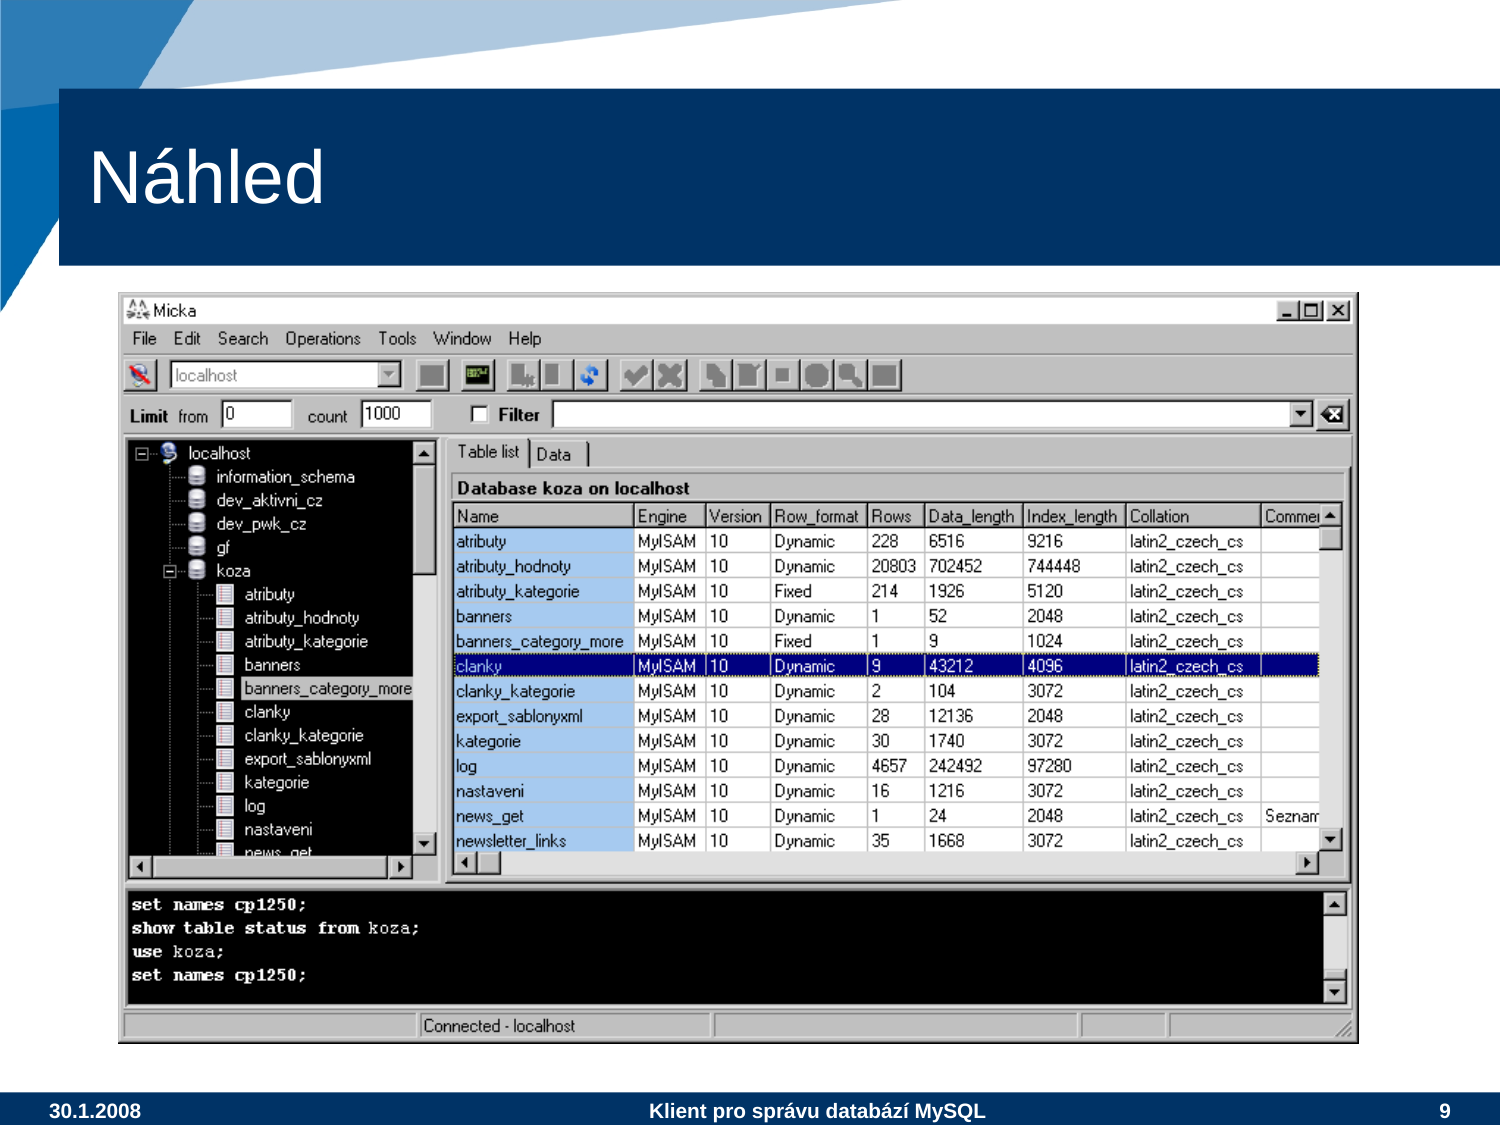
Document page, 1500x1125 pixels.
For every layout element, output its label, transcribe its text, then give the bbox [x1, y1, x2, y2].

title Náhled [88, 125, 1500, 229]
picture [0, 0, 1359, 1044]
